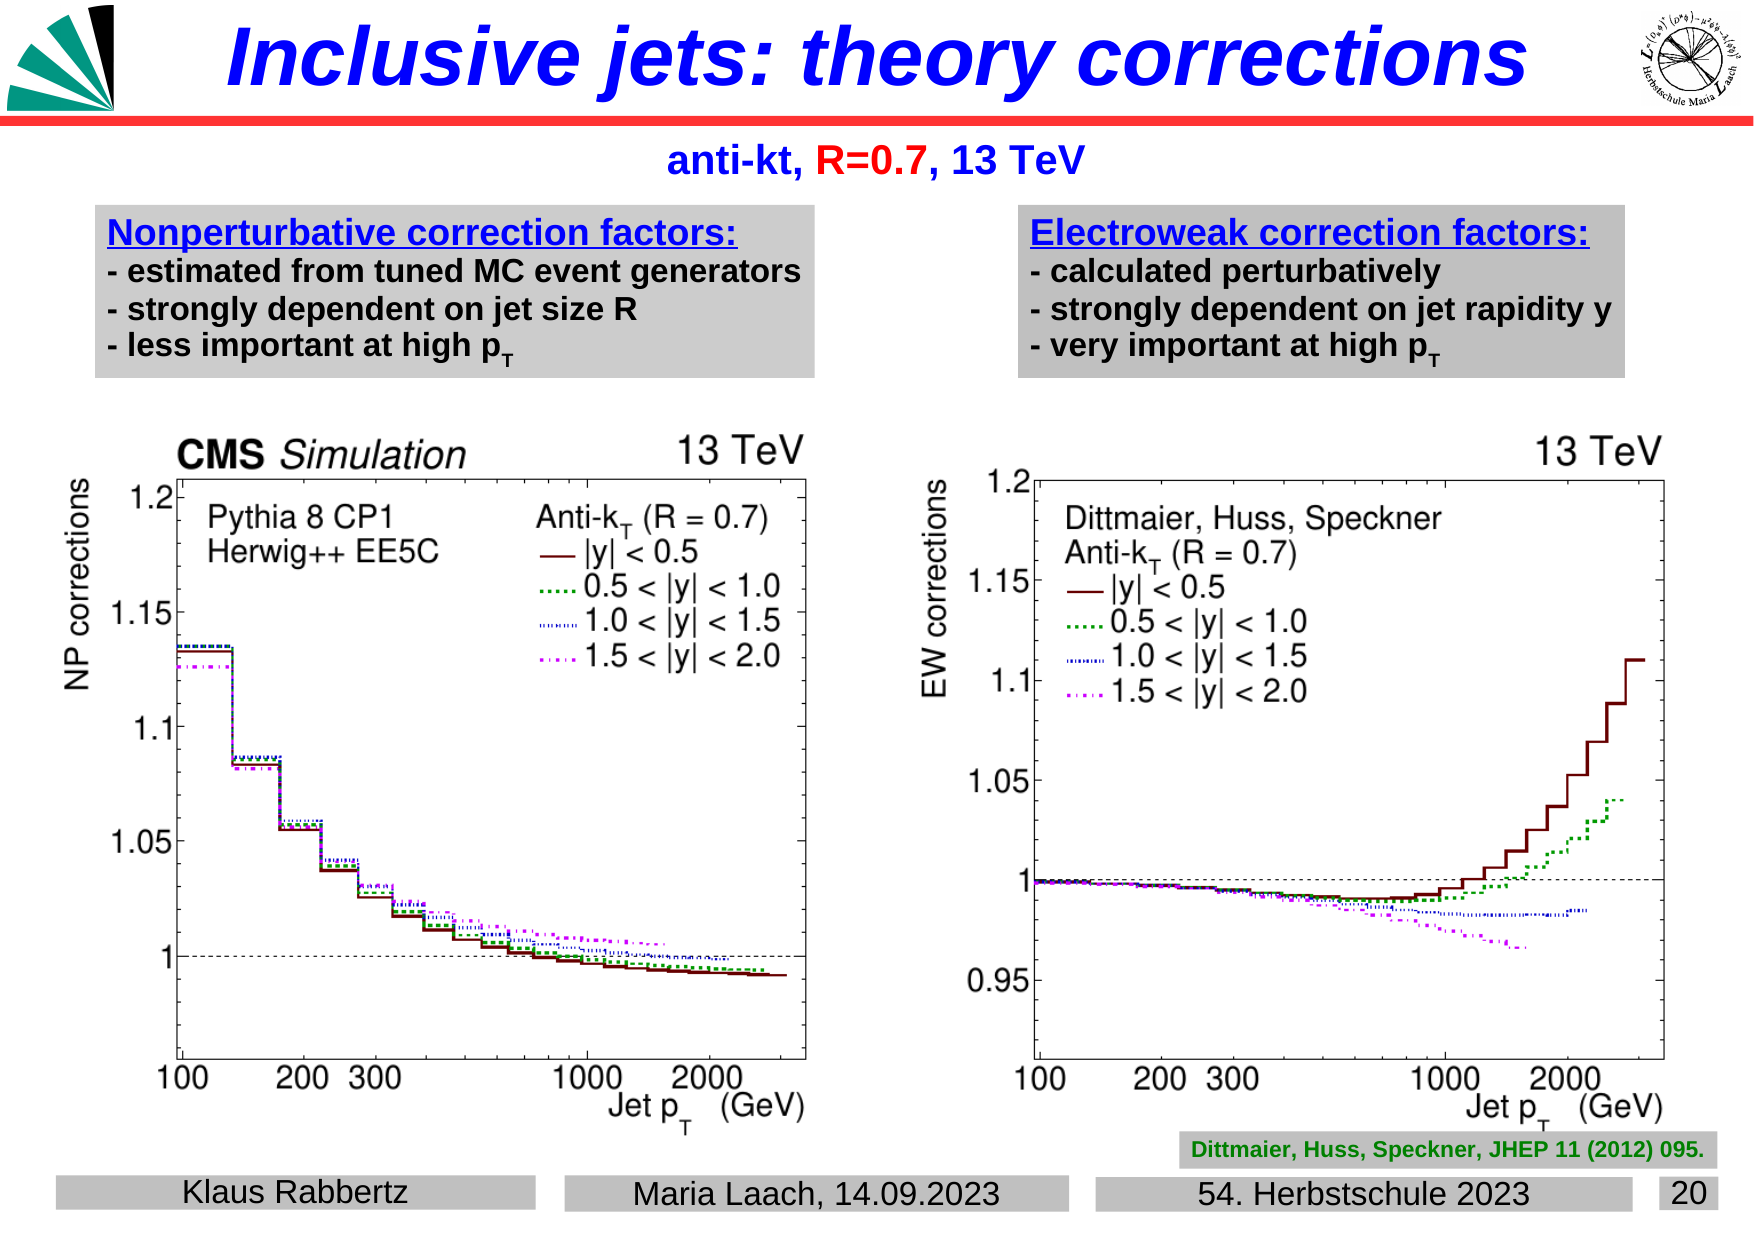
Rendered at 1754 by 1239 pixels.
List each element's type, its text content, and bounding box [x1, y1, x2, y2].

picture [1641, 11, 1741, 106]
text_box Electroweak correction factors: - calculated perturbatively - strongly dependent on jet rapidity y - very important at high pT [1018, 204, 1625, 378]
title Inclusive jets: theory corrections [129, 0, 1627, 114]
text_box Dittmaier, Huss, Speckner, JHEP 11 (2012) 095. [1179, 1131, 1718, 1169]
text_box anti-kt, R=0.7, 13 TeV [655, 130, 1099, 189]
picture [7, 5, 114, 112]
picture [61, 425, 835, 1140]
text_box Nonperturbative correction factors: - estimated from tuned MC event generators - strongly dependent on jet size R - less important at high pT [95, 204, 815, 378]
picture [908, 425, 1683, 1140]
